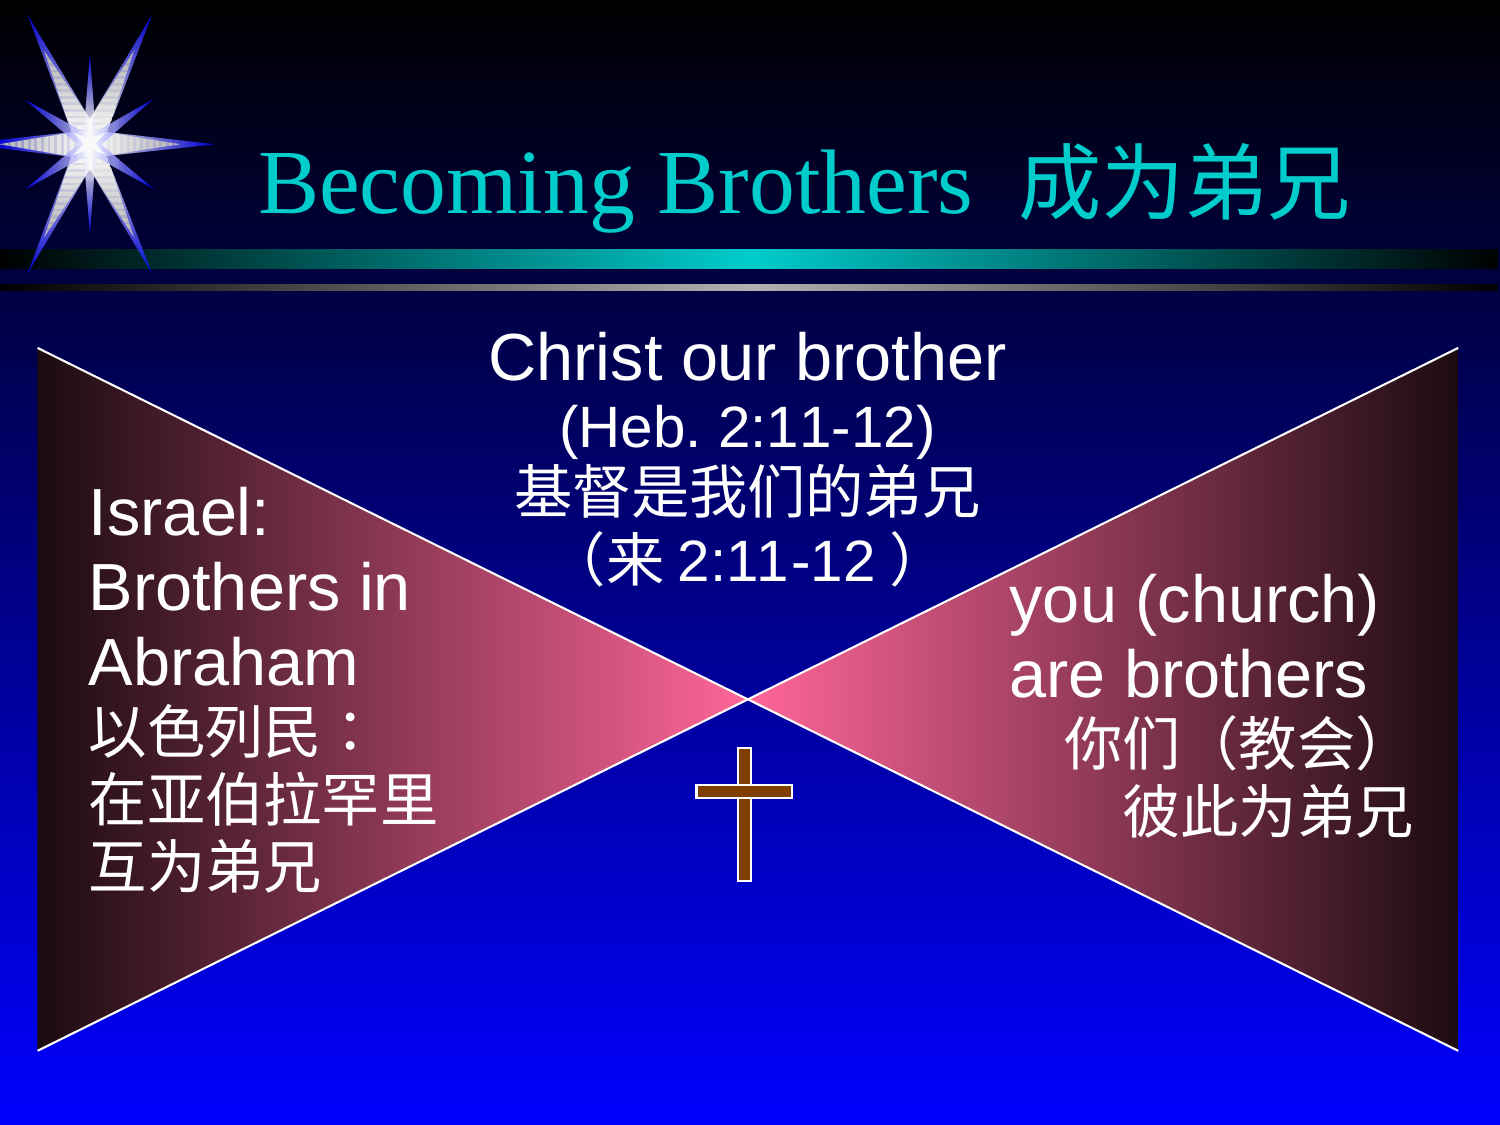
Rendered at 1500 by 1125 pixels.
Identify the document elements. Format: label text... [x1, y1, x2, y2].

text_box [752, 603, 994, 819]
text_box [696, 747, 792, 881]
text_box Christ our brother (Heb. 2:11-12) 基督是我们的弟兄 （来2:11-12） [470, 312, 1025, 603]
text_box [37, 350, 315, 1049]
text_box [561, 609, 744, 790]
text_box Israel: Brothers in Abraham 以色列民： 在亚伯拉罕里 互为弟兄 [73, 467, 561, 911]
title Becoming Brothers 成为弟兄 [243, 64, 1494, 301]
text_box you (church) are brothers 你们（教会）彼此为弟兄 [994, 554, 1429, 855]
text_box [1047, 350, 1459, 1049]
